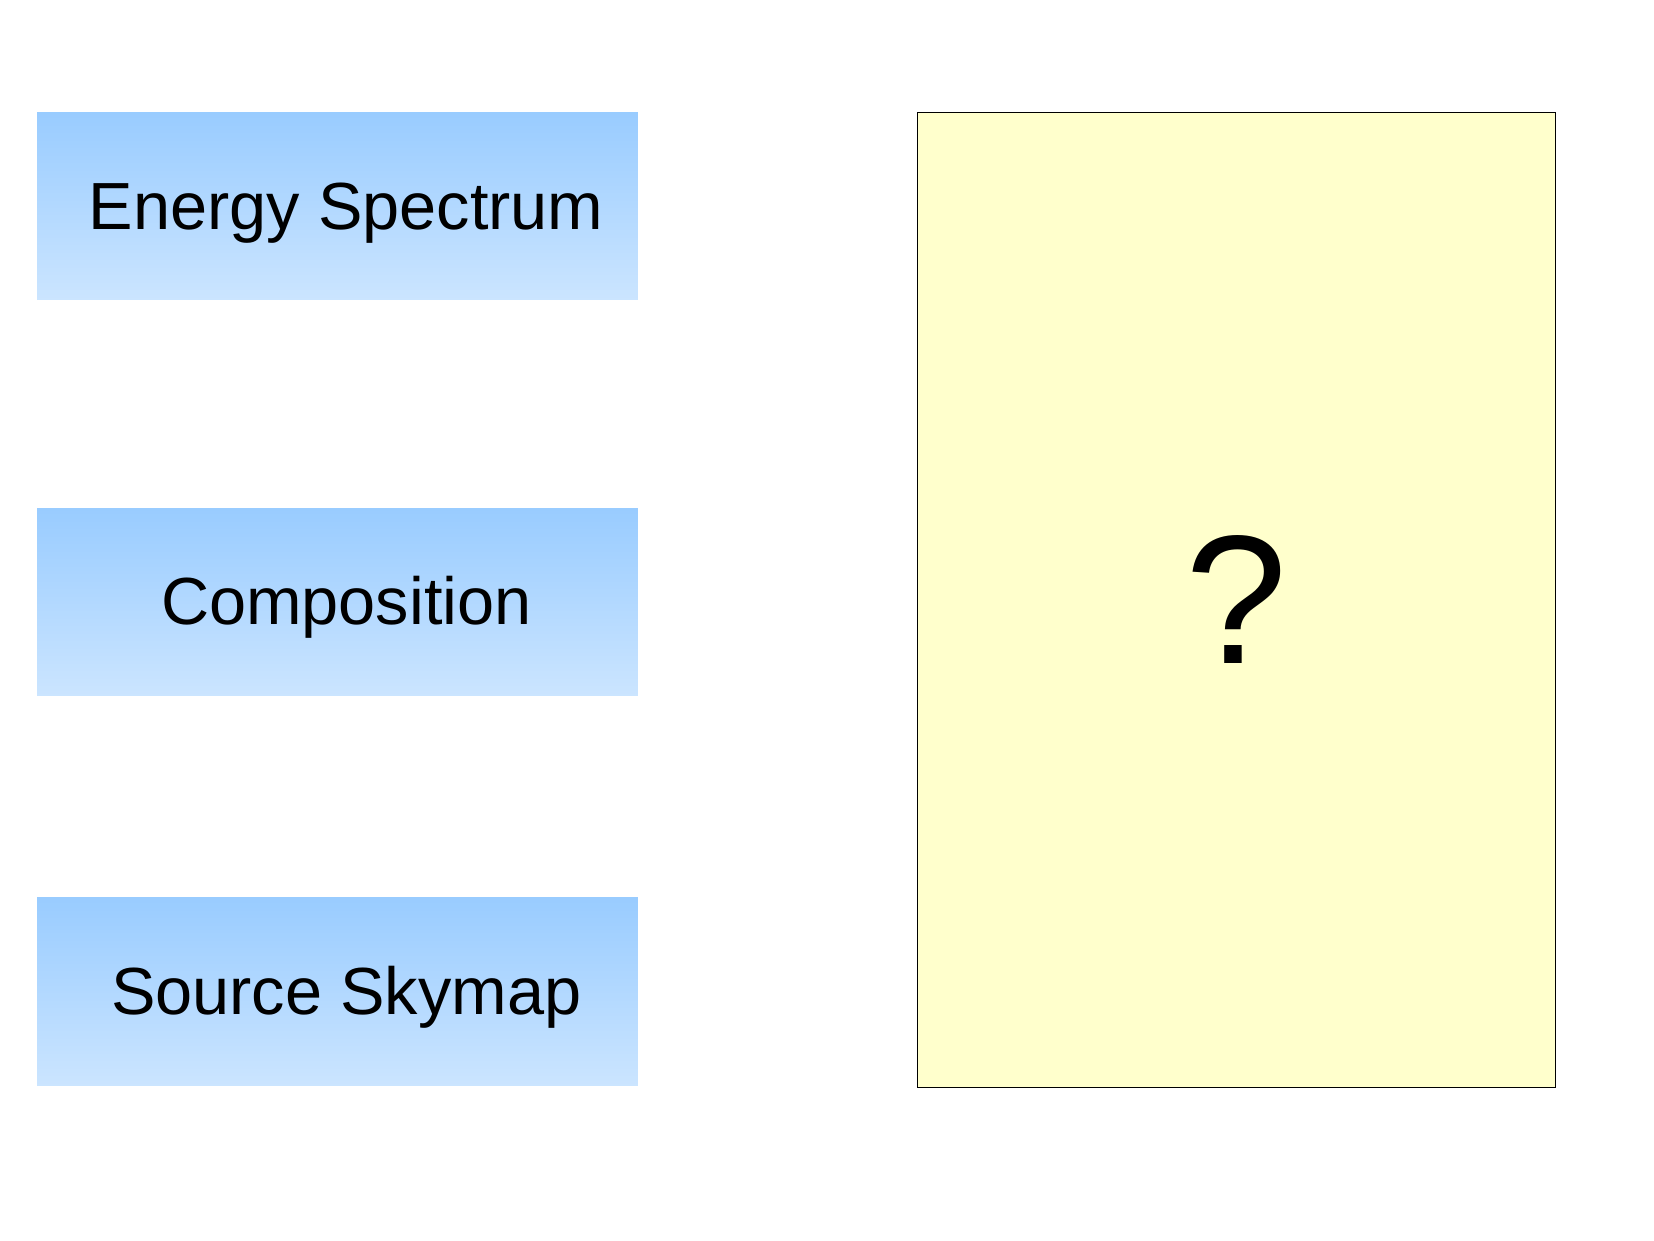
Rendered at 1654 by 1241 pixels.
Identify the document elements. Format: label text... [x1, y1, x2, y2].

text_box ? [917, 112, 1556, 1088]
text_box Energy Spectrum [37, 112, 638, 300]
text_box Composition [37, 508, 638, 696]
text_box Source Skymap [37, 897, 638, 1086]
